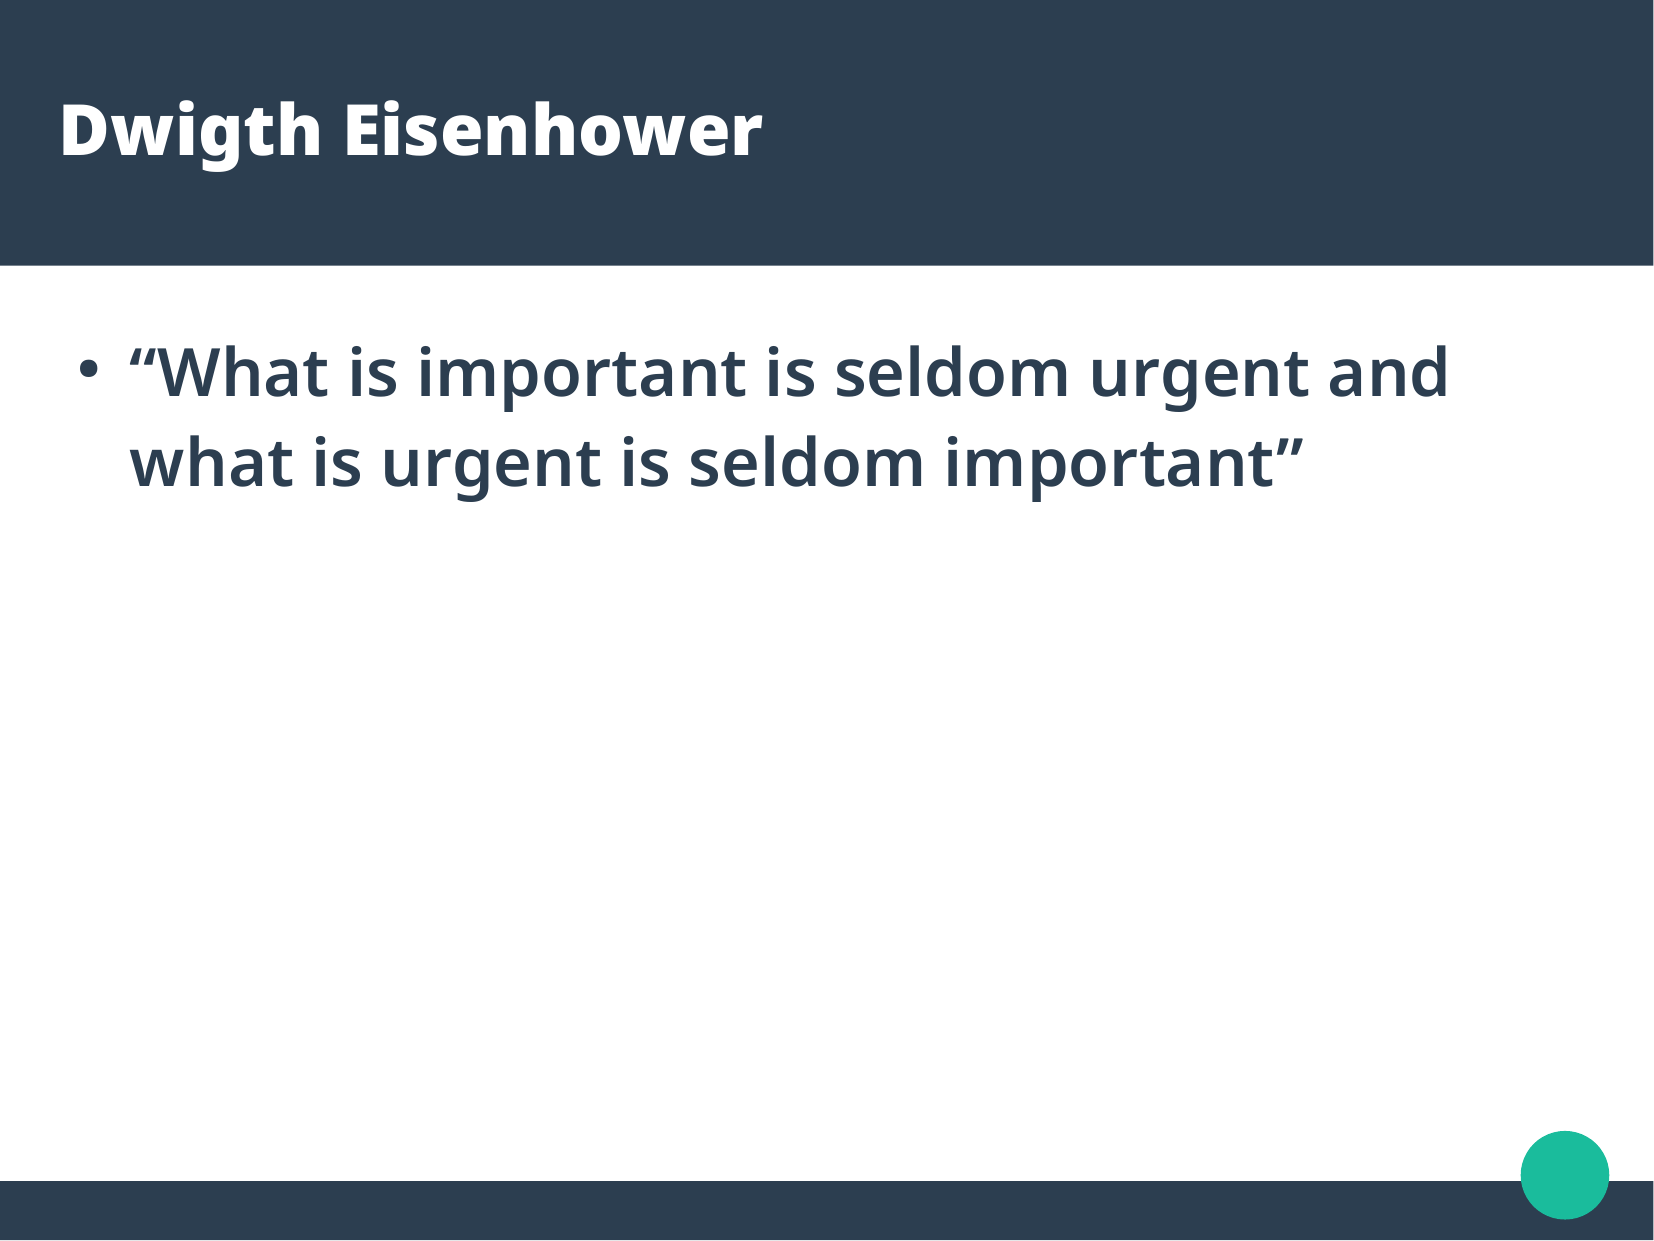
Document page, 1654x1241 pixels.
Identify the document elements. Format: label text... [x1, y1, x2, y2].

list “What is important is seldom urgent and what is urgent is seldom important” [59, 324, 1595, 1152]
title Dwigth Eisenhower [59, 49, 1595, 207]
